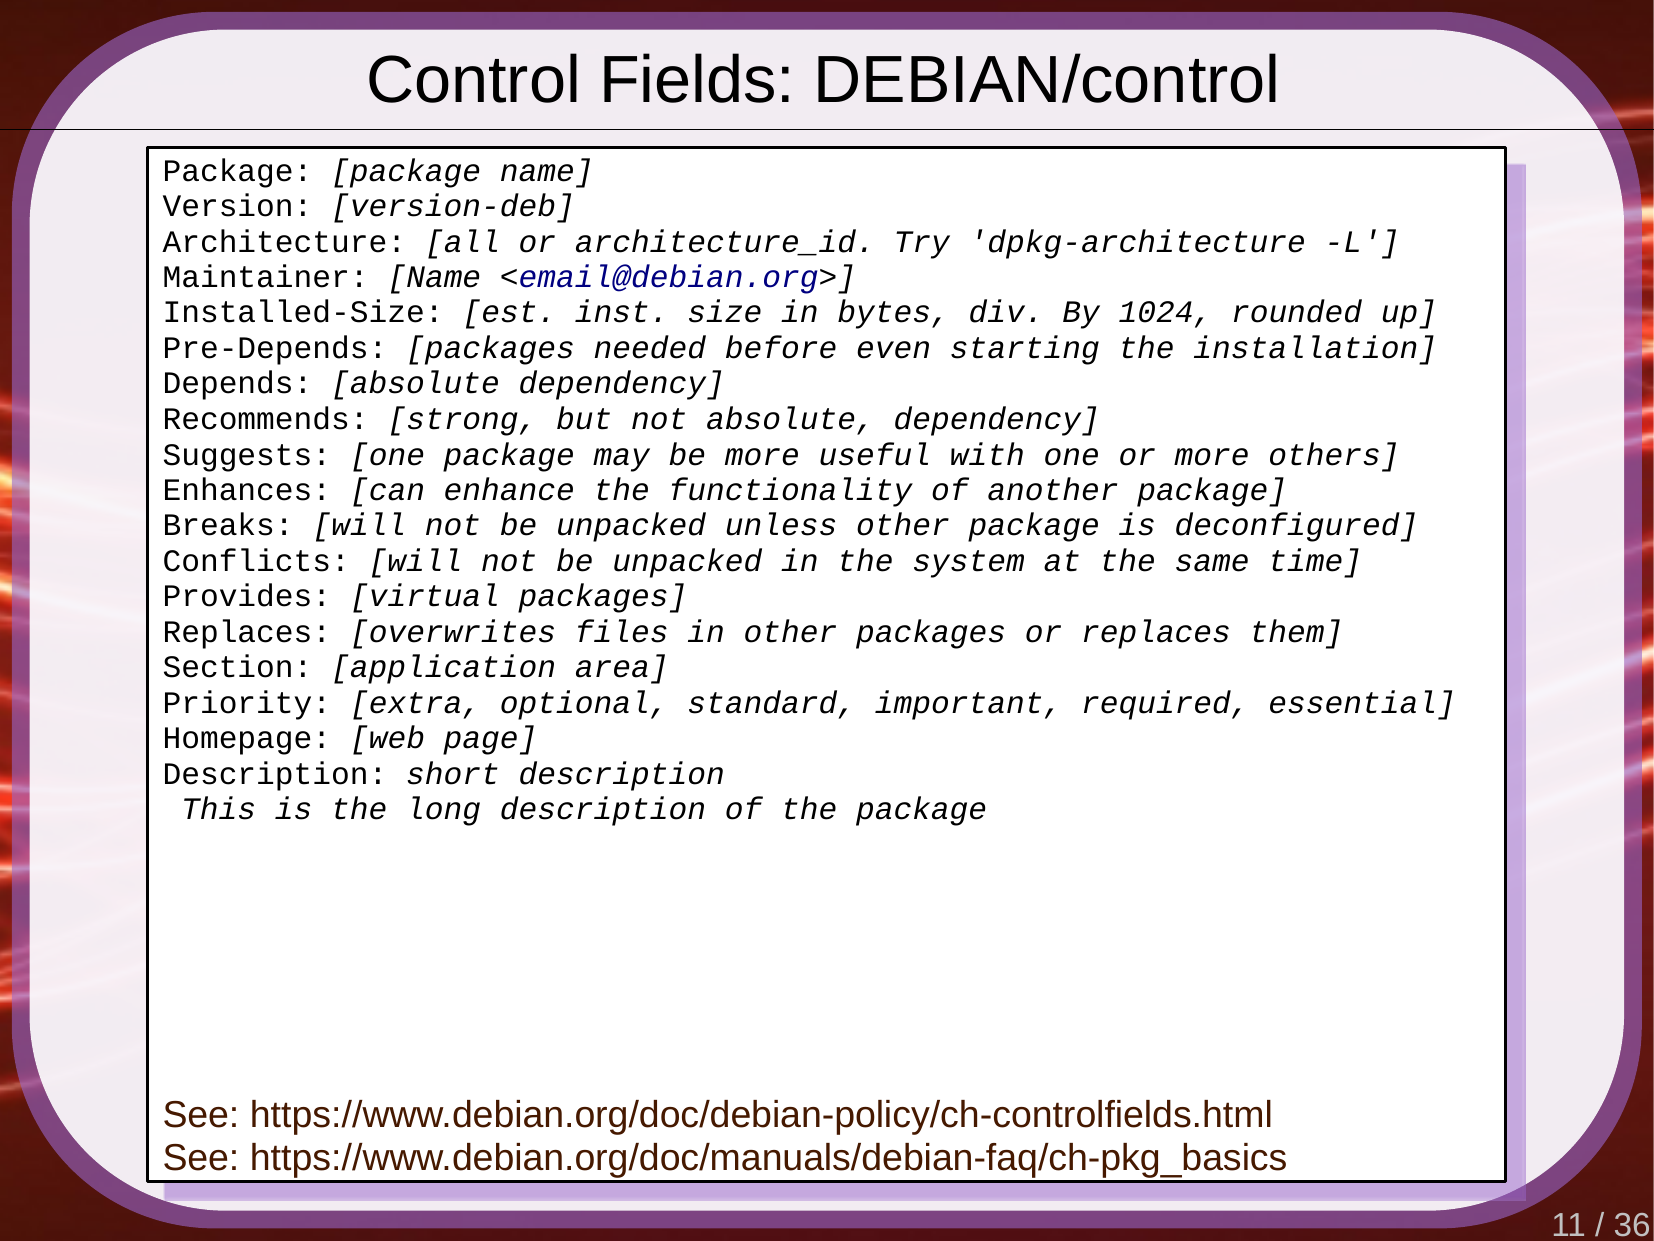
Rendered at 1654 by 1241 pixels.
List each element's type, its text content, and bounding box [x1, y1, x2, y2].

title Control Fields: DEBIAN/control [82, 35, 1565, 125]
picture [0, 130, 1654, 1241]
picture [0, 0, 1654, 129]
text_box See: https://www.debian.org/doc/debian-policy/ch-controlfields.html See: https://www.debian.org/doc/manuals/debian-faq/ch-pkg_basics [147, 1086, 1506, 1215]
text_box Package: [package name] Version: [version-deb] Architecture: [all or architecture_id. Try 'dpkg-architecture -L'] Maintainer: [Name <email@debian.org>] Installed-Size: [est. inst. size in bytes, div. By 1024, rounded up] Pre-Depends: [packages needed before even starting the installation] Depends: [absolute dependency] Recommends: [strong, but not absolute, dependency] Suggests: [one package may be more useful with one or more others] Enhances: [can enhance the functionality of another package] Breaks: [will not be unpacked unless other package is deconfigured] Conflicts: [will not be unpacked in the system at the same time] Provides: [virtual packages] Replaces: [overwrites files in other packages or replaces them] Section: [application area] Priority: [extra, optional, standard, important, required, essential] Homepage: [web page] Description: short description This is the long description of the package [147, 147, 1506, 837]
